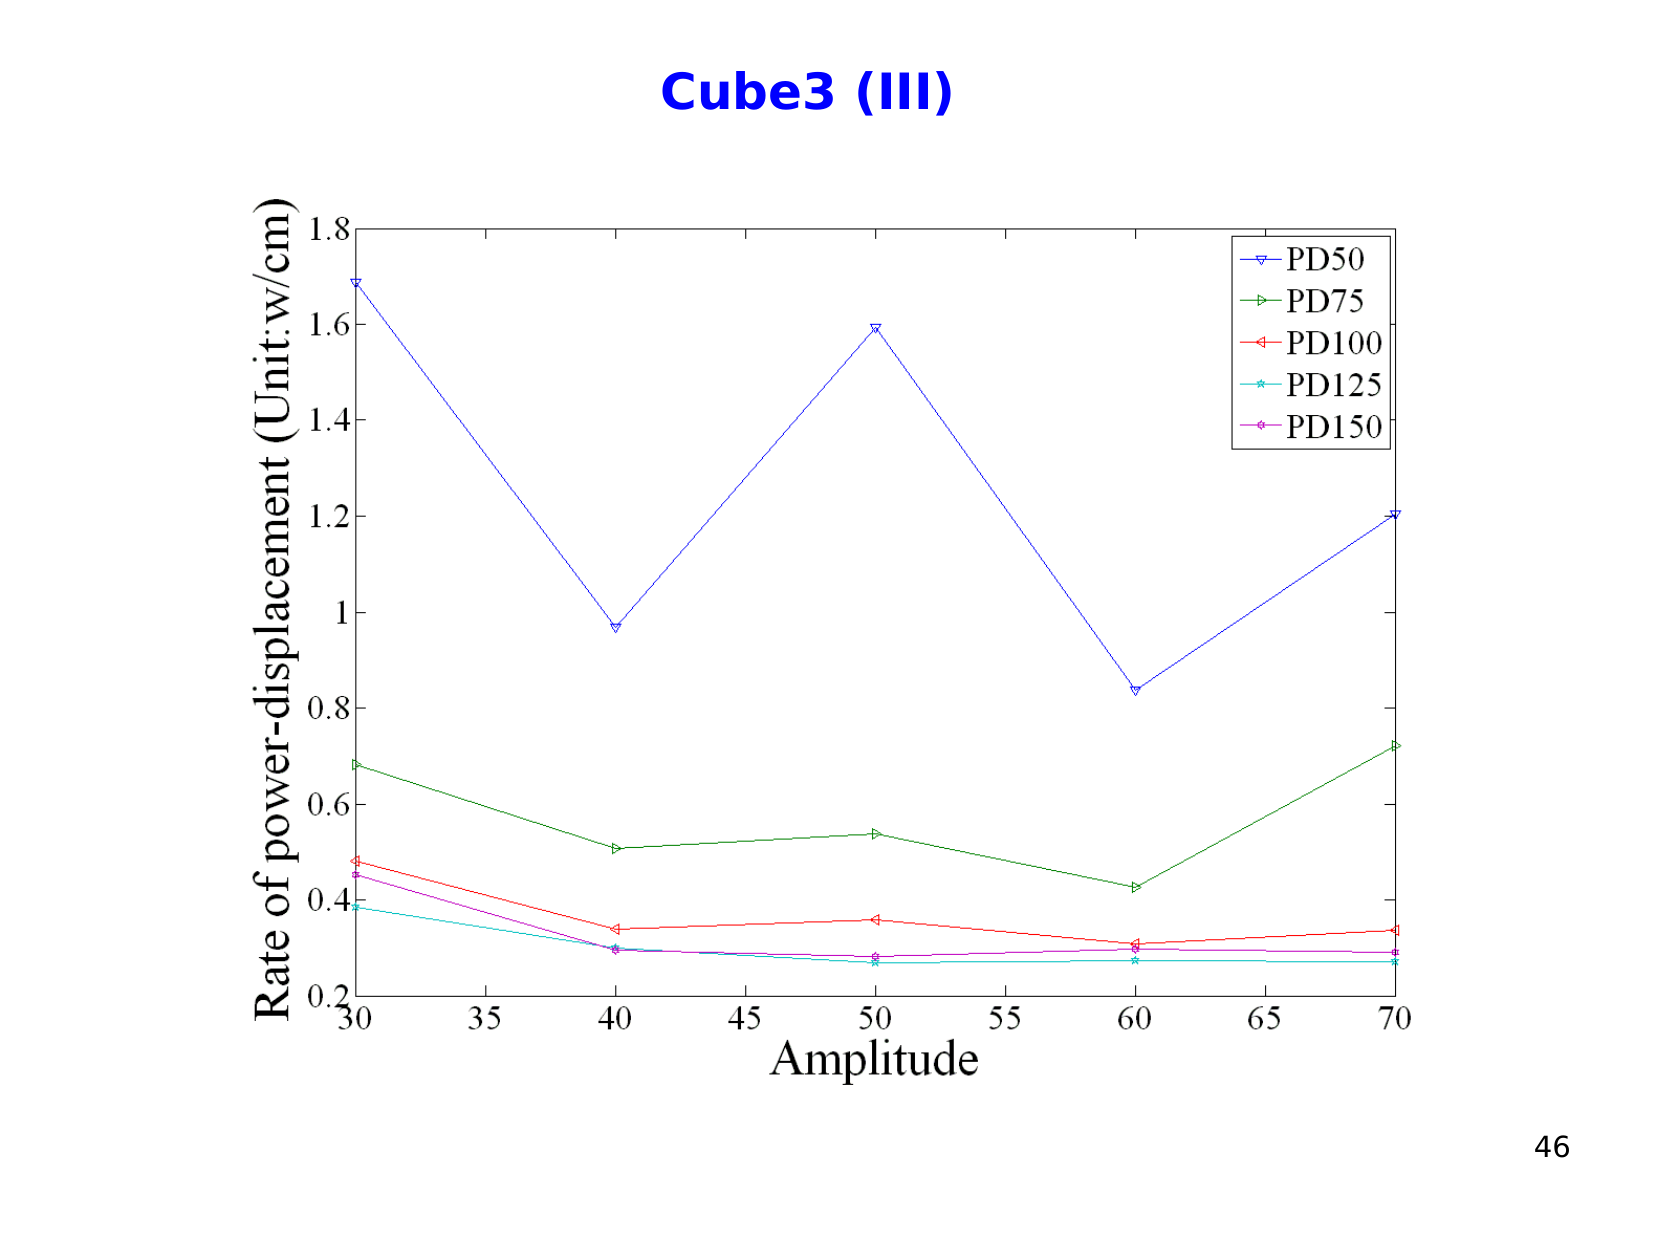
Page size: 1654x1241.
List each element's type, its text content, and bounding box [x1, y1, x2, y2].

text_box Cube3 (III) [645, 55, 971, 129]
picture [239, 197, 1416, 1086]
